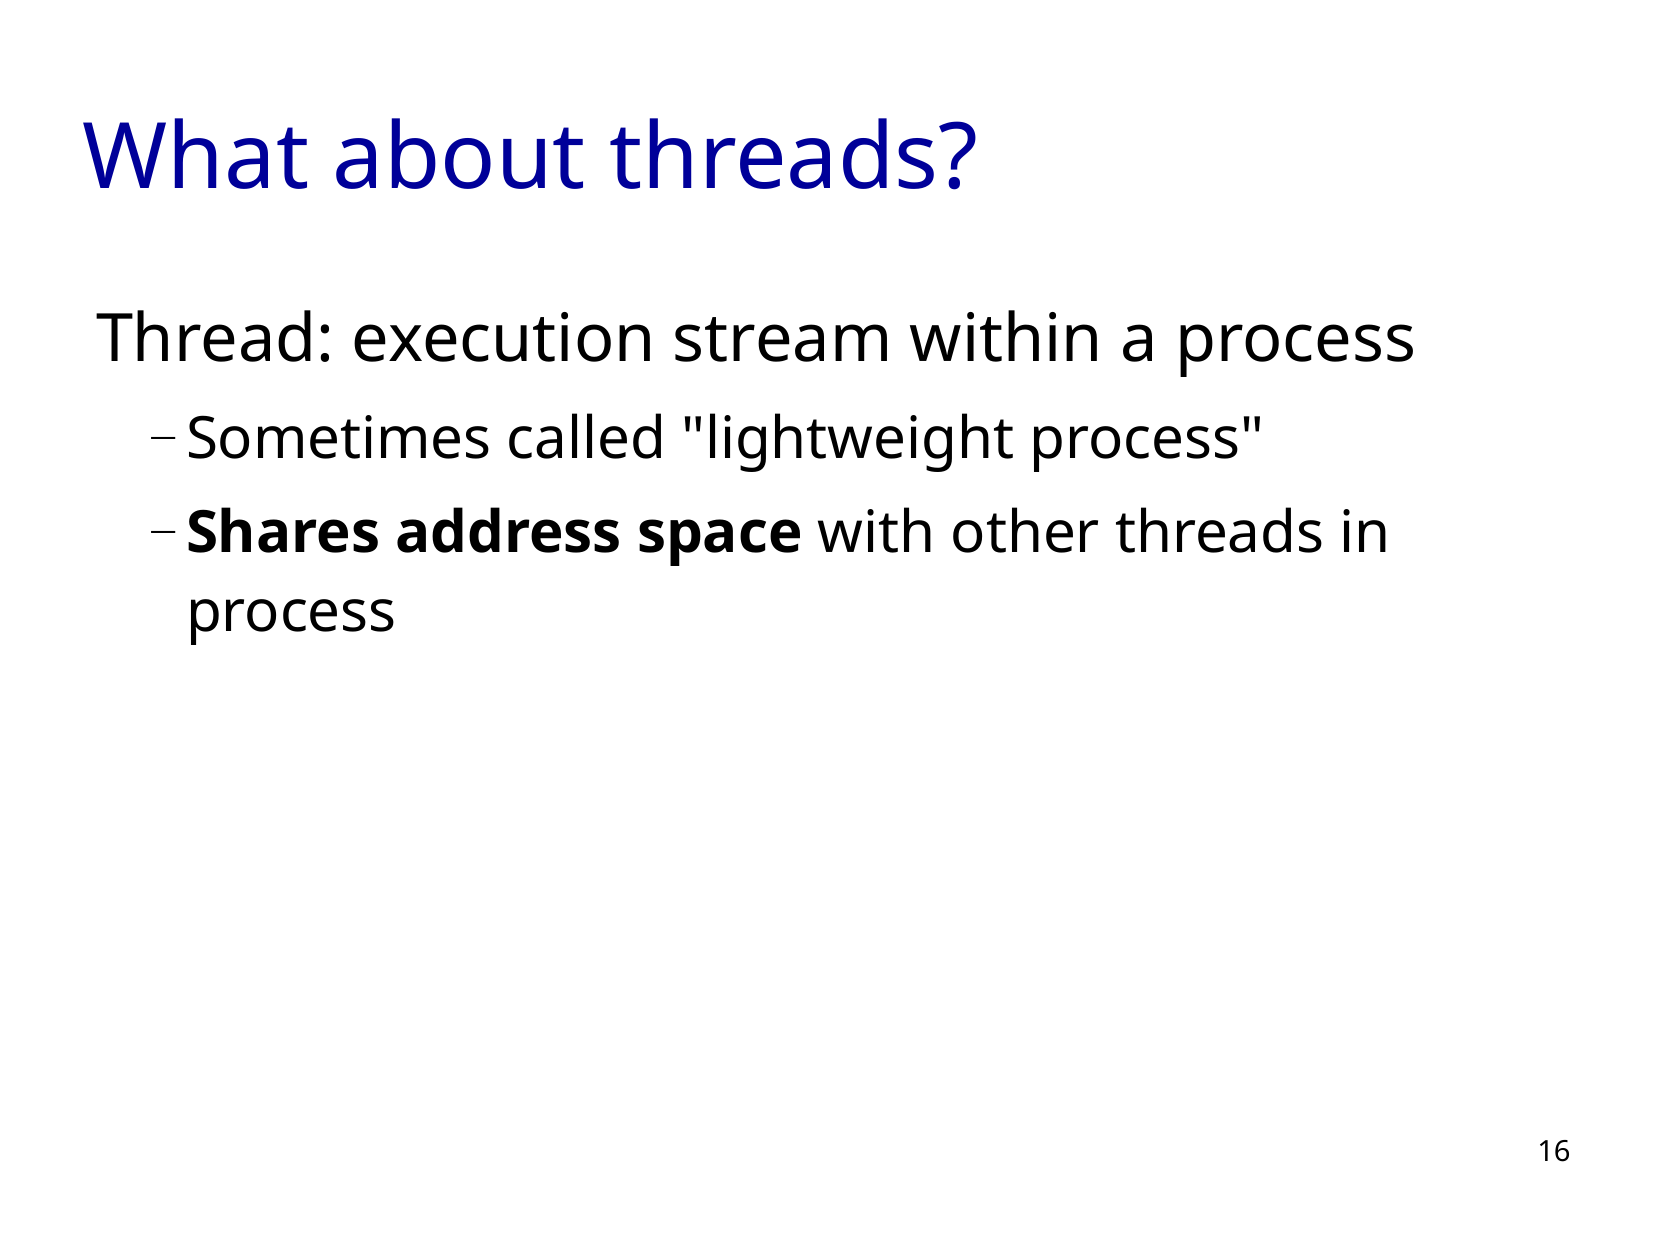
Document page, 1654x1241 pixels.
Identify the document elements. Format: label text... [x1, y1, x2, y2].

list Thread: execution stream within a process Sometimes called "lightweight process" Shares address space with other threads in process [60, 290, 1571, 1096]
title What about threads? [82, 49, 1571, 257]
